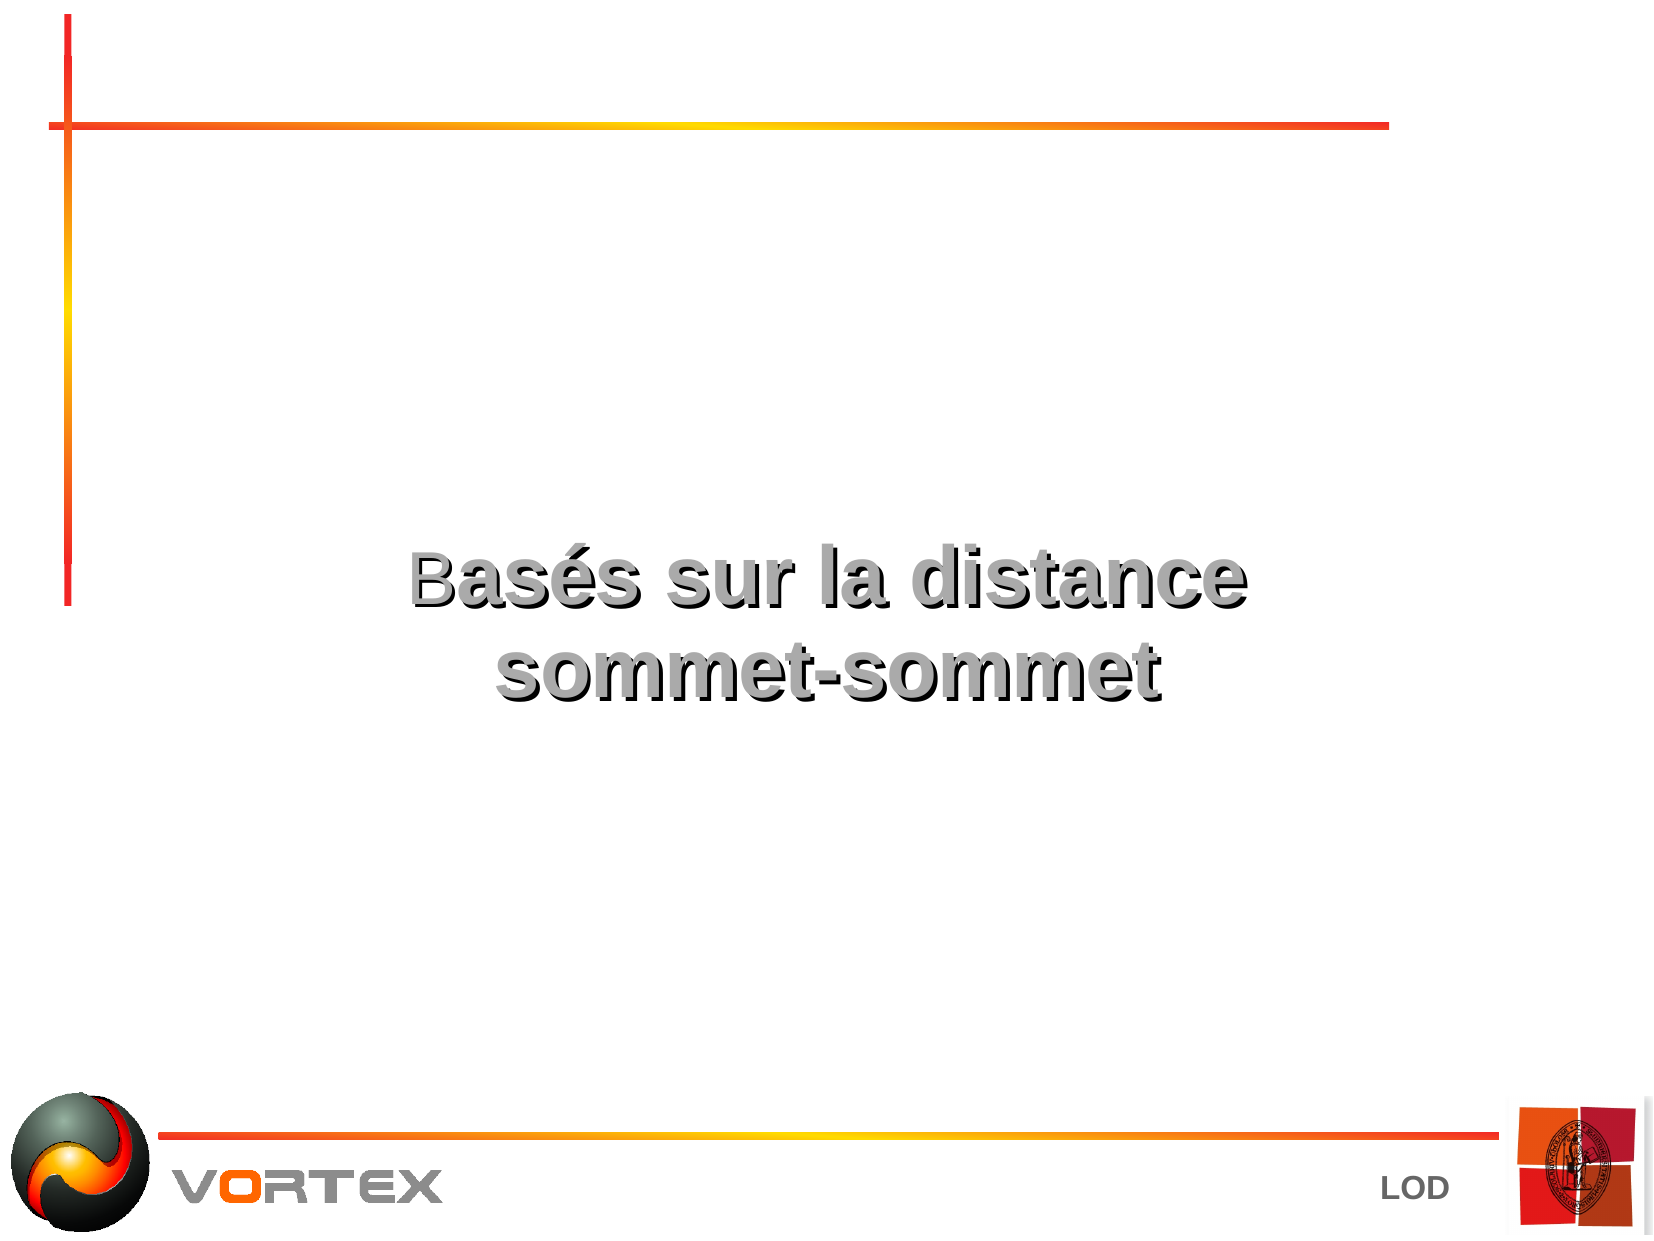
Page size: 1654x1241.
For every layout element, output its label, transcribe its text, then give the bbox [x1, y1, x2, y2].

picture [11, 1092, 443, 1232]
title Basés sur la distance sommet-sommet [0, 520, 1654, 725]
picture [1505, 1096, 1653, 1235]
